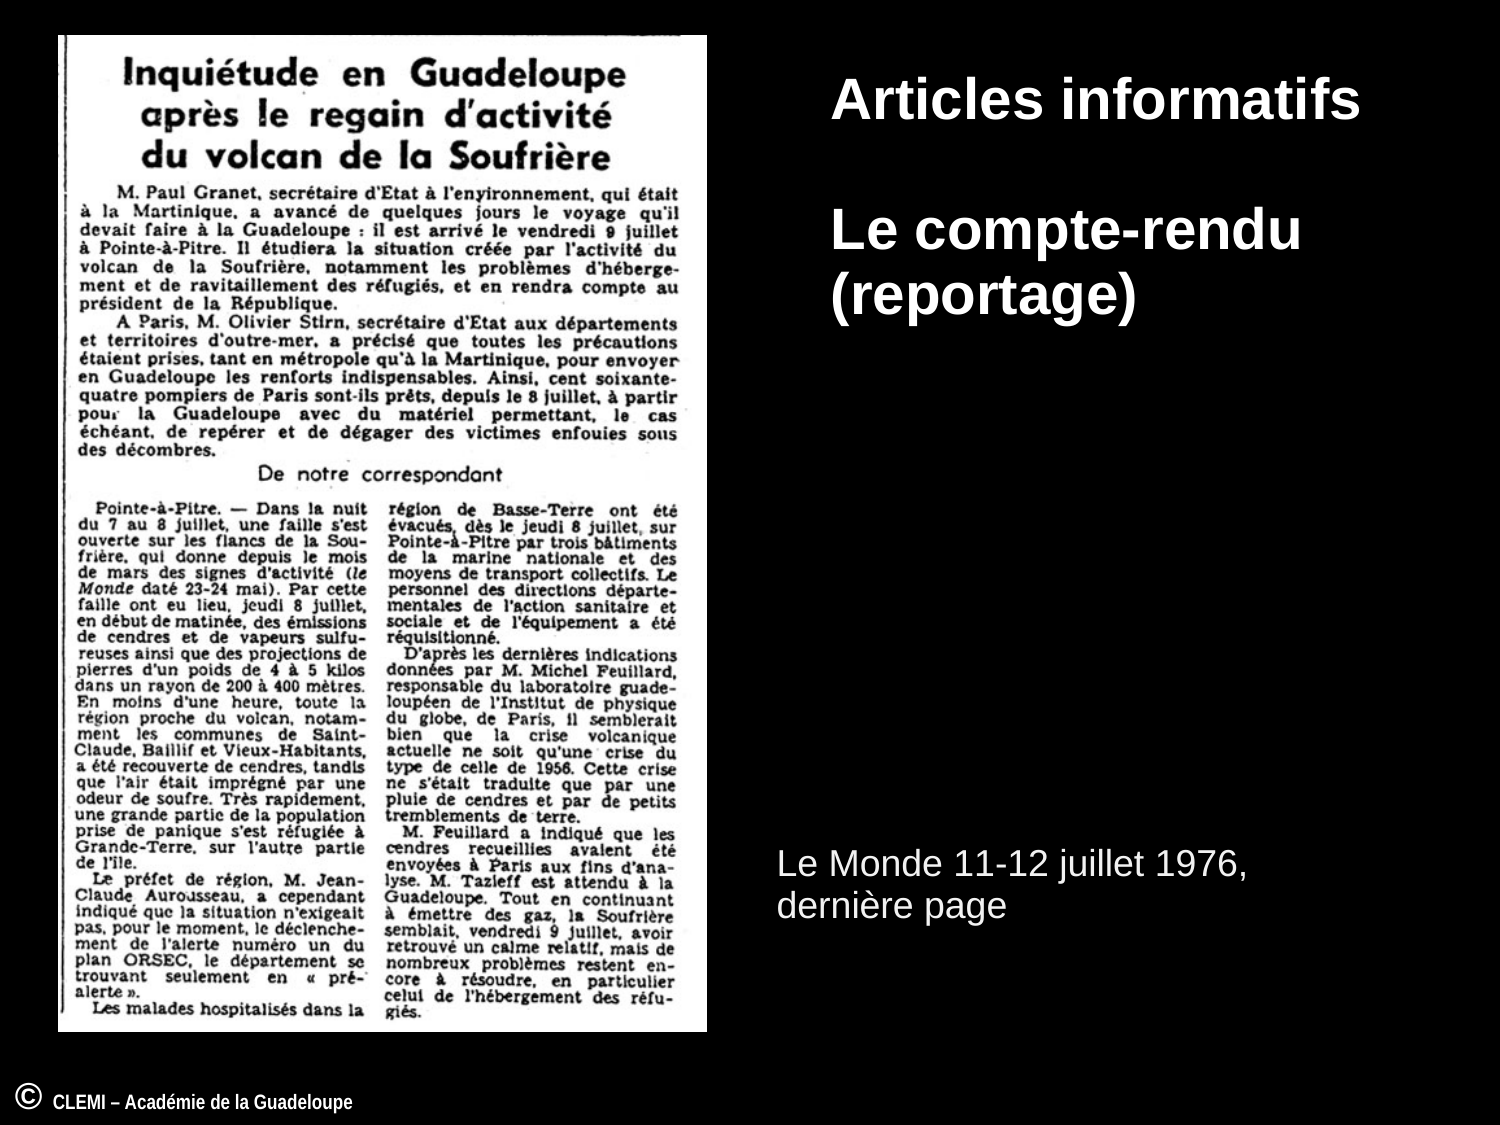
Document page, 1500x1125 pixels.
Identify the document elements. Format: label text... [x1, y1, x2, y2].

text_box © CLEMI – Académie de la Guadeloupe [0, 1067, 575, 1125]
text_box Articles informatifs Le compte-rendu (reportage) [815, 59, 1418, 340]
title Le Monde 11-12 juillet 1976, dernière page [761, 832, 1456, 938]
picture [58, 35, 707, 1032]
